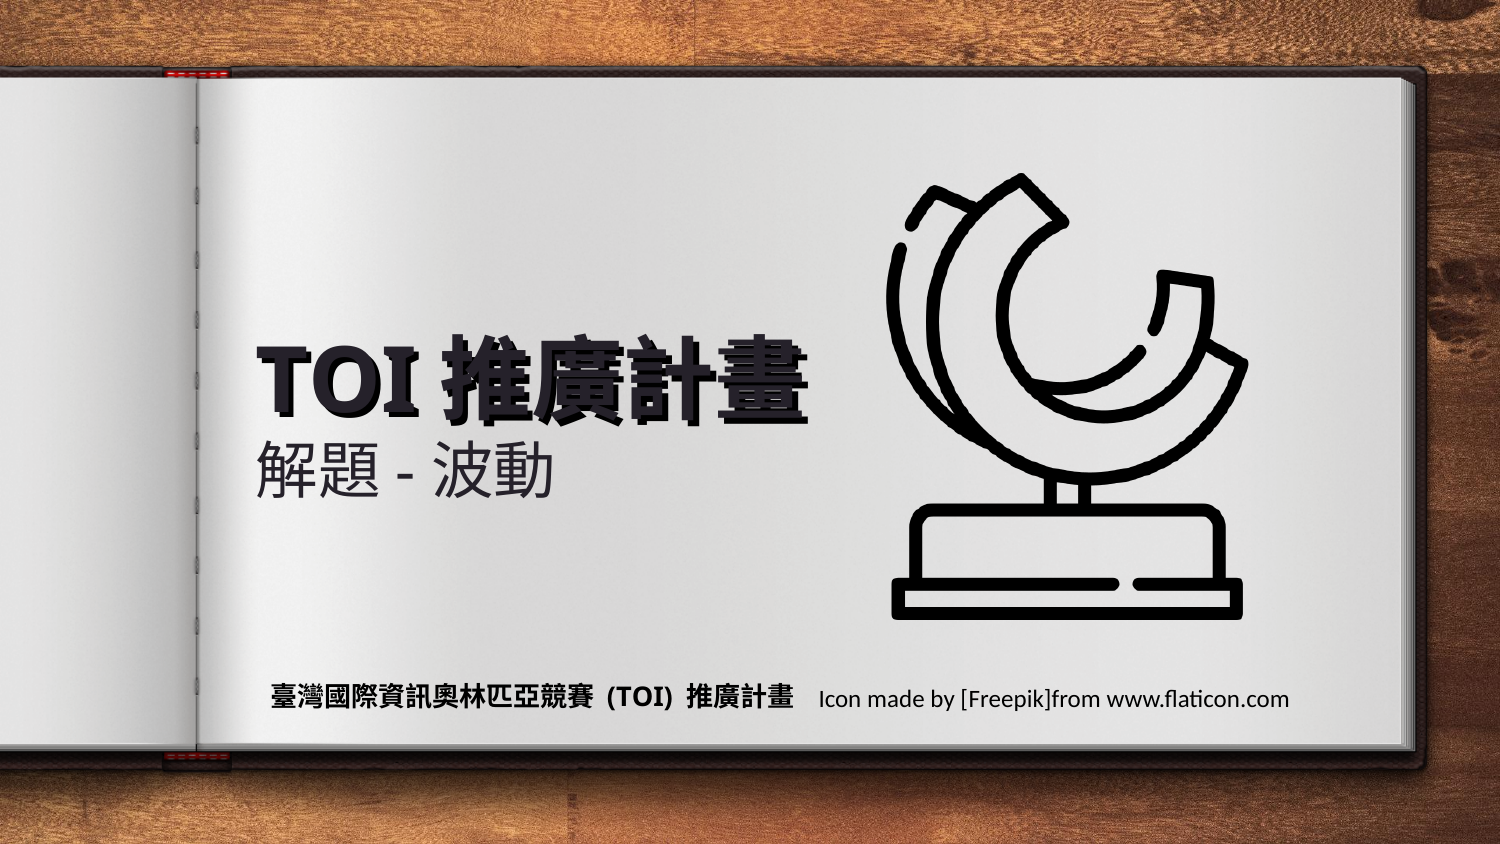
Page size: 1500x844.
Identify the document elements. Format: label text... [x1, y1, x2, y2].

title TOI推廣計畫 解題-波動 [240, 262, 843, 565]
picture [843, 173, 1291, 620]
text_box Icon made by [Freepik]from www.flaticon.com [804, 675, 1385, 720]
